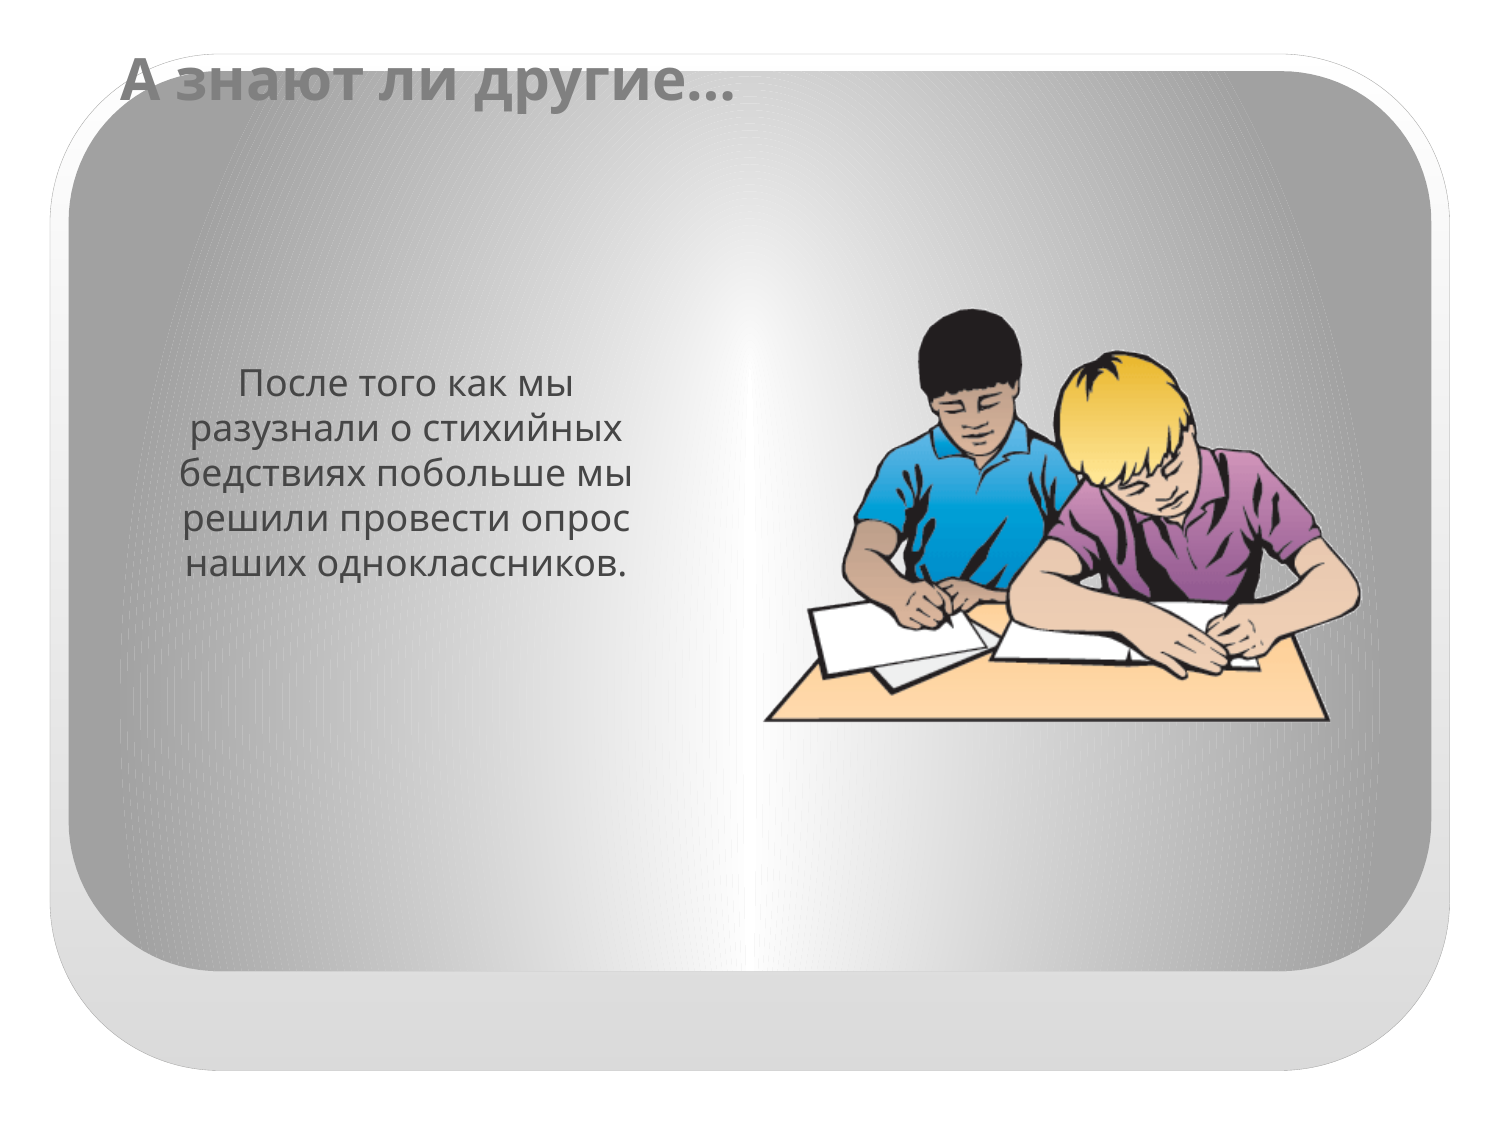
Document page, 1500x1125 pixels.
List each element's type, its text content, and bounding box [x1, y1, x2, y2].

picture [738, 281, 1392, 782]
list После того как мы разузнали о стихийных бедствиях побольше мы решили провести опрос наших одноклассников. [128, 351, 684, 1057]
title А знают ли другие… [105, 35, 868, 247]
